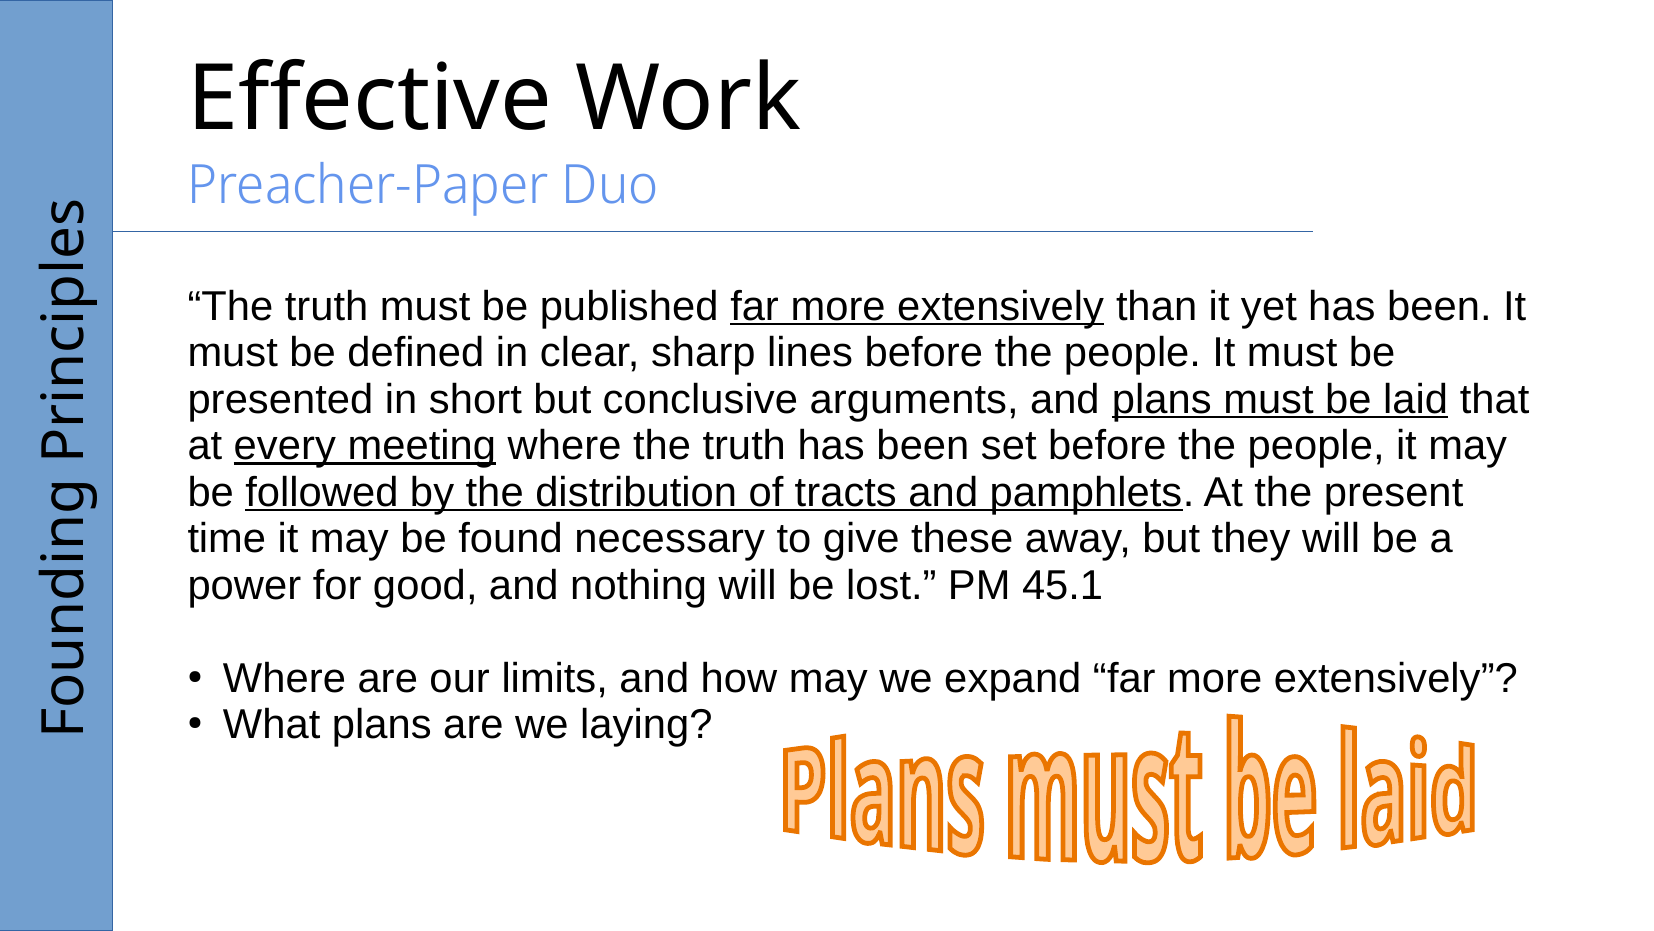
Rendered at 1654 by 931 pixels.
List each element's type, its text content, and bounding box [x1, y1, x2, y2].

text_box Founding Principles [13, 37, 105, 901]
text_box [0, 0, 113, 931]
text_box Plans must be laid [949, 756, 982, 856]
title Effective Work [187, 33, 1571, 154]
text_box Plans must be laid [1010, 753, 1075, 861]
text_box Plans must be laid [853, 761, 891, 845]
text_box Plans must be laid [1086, 754, 1126, 863]
text_box Plans must be laid [901, 758, 941, 851]
text_box Plans must be laid [785, 747, 824, 832]
text_box Plans must be laid [1433, 743, 1473, 835]
text_box Plans must be laid [1275, 756, 1314, 855]
text_box Plans must be laid [1363, 761, 1402, 846]
text_box Plans must be laid [1228, 716, 1269, 859]
text_box Plans must be laid [1134, 753, 1167, 863]
text_box Plans must be laid [1412, 765, 1424, 839]
text_box Plans must be laid [1171, 733, 1201, 862]
text_box Plans must be laid [832, 736, 844, 839]
title Preacher-Paper Duo [187, 154, 1571, 239]
text_box “The truth must be published far more extensively than it yet has been. It must be defined in clear, sharp lines before the people. It must be presented in short but conclusive arguments, and plans must be laid that at every meeting where the truth has been set before the people, it may be followed by the distribution of tracts and pamphlets. At the present time it may be found necessary to give these away, but they will be a power for good, and nothing will be lost.” PM 45.1 Where are our limits, and how may we expand “far more extensively”? What plans are we laying? [187, 282, 1538, 887]
text_box Plans must be laid [1343, 726, 1355, 848]
